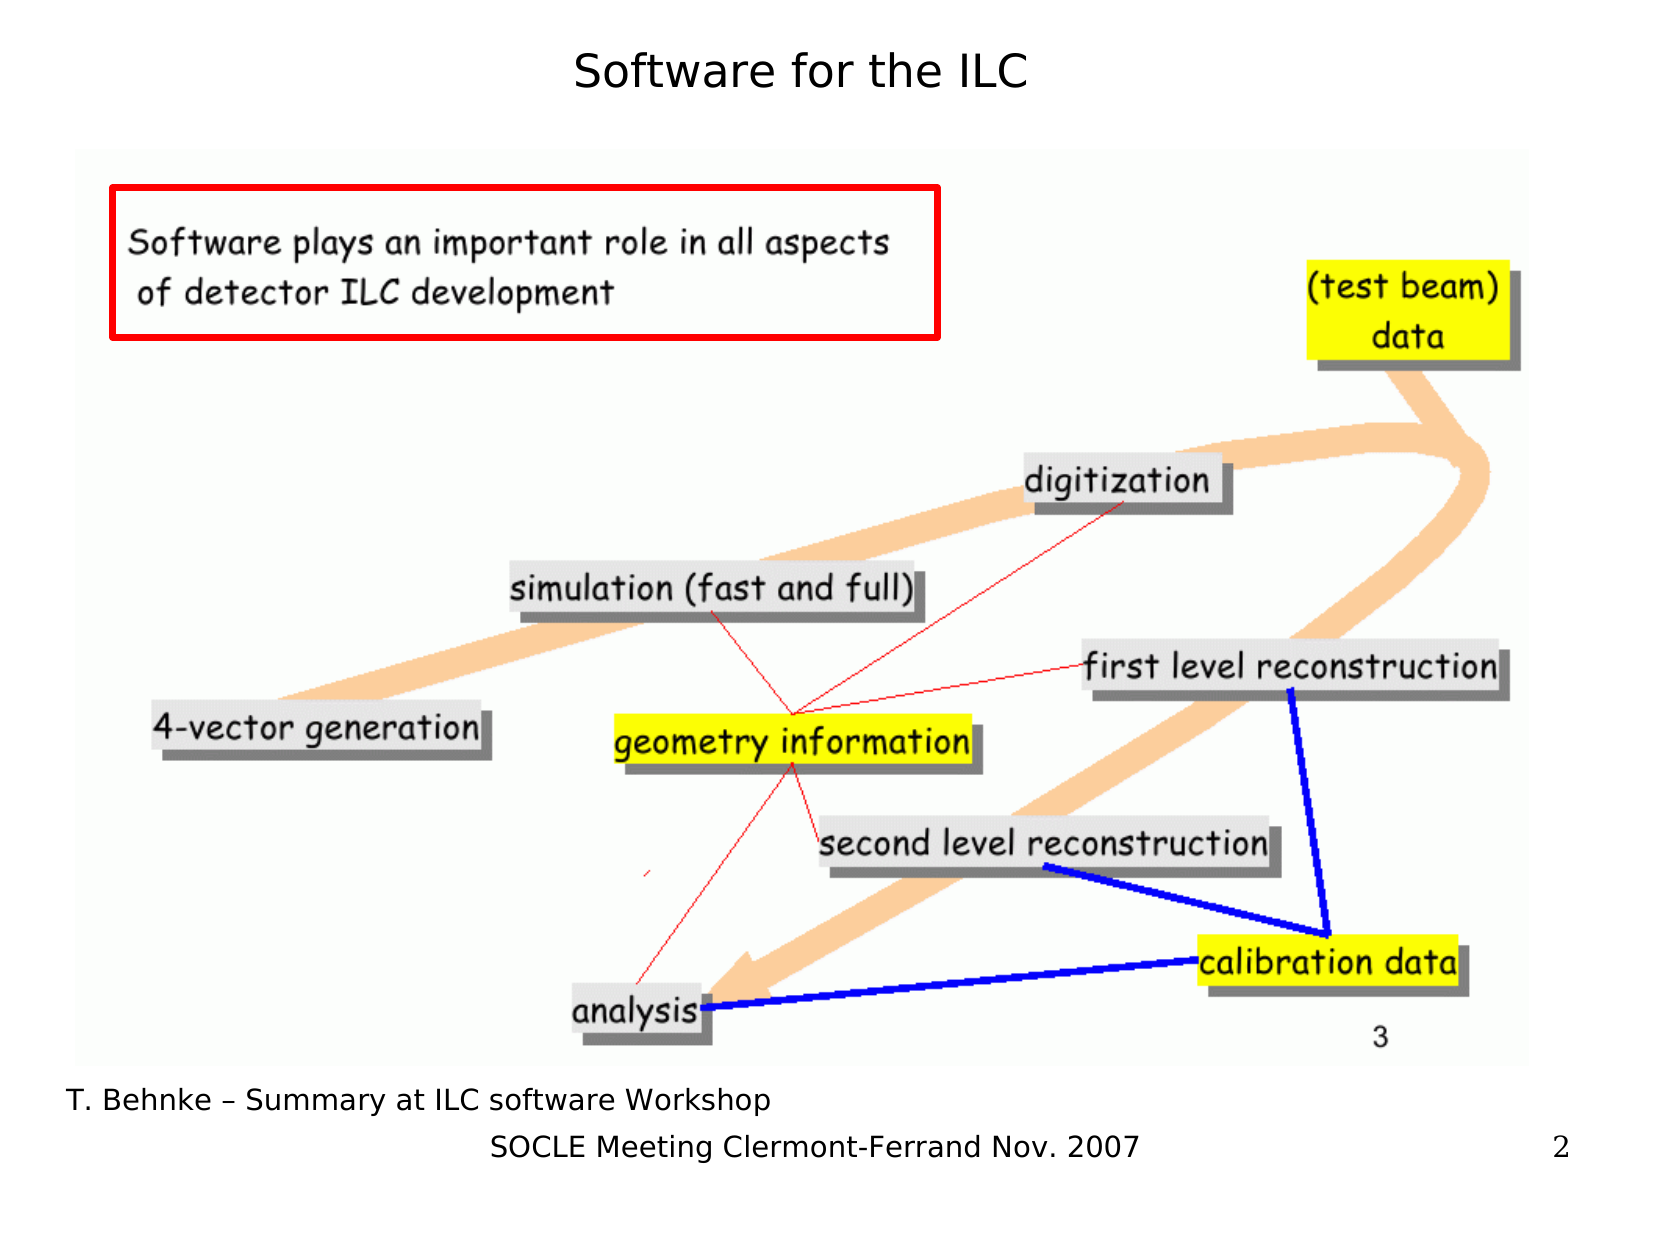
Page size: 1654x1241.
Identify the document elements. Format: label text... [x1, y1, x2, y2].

text_box T. Behnke – Summary at ILC software Workshop [51, 1075, 788, 1126]
text_box Software for the ILC [558, 37, 1050, 106]
picture [75, 149, 1529, 1066]
